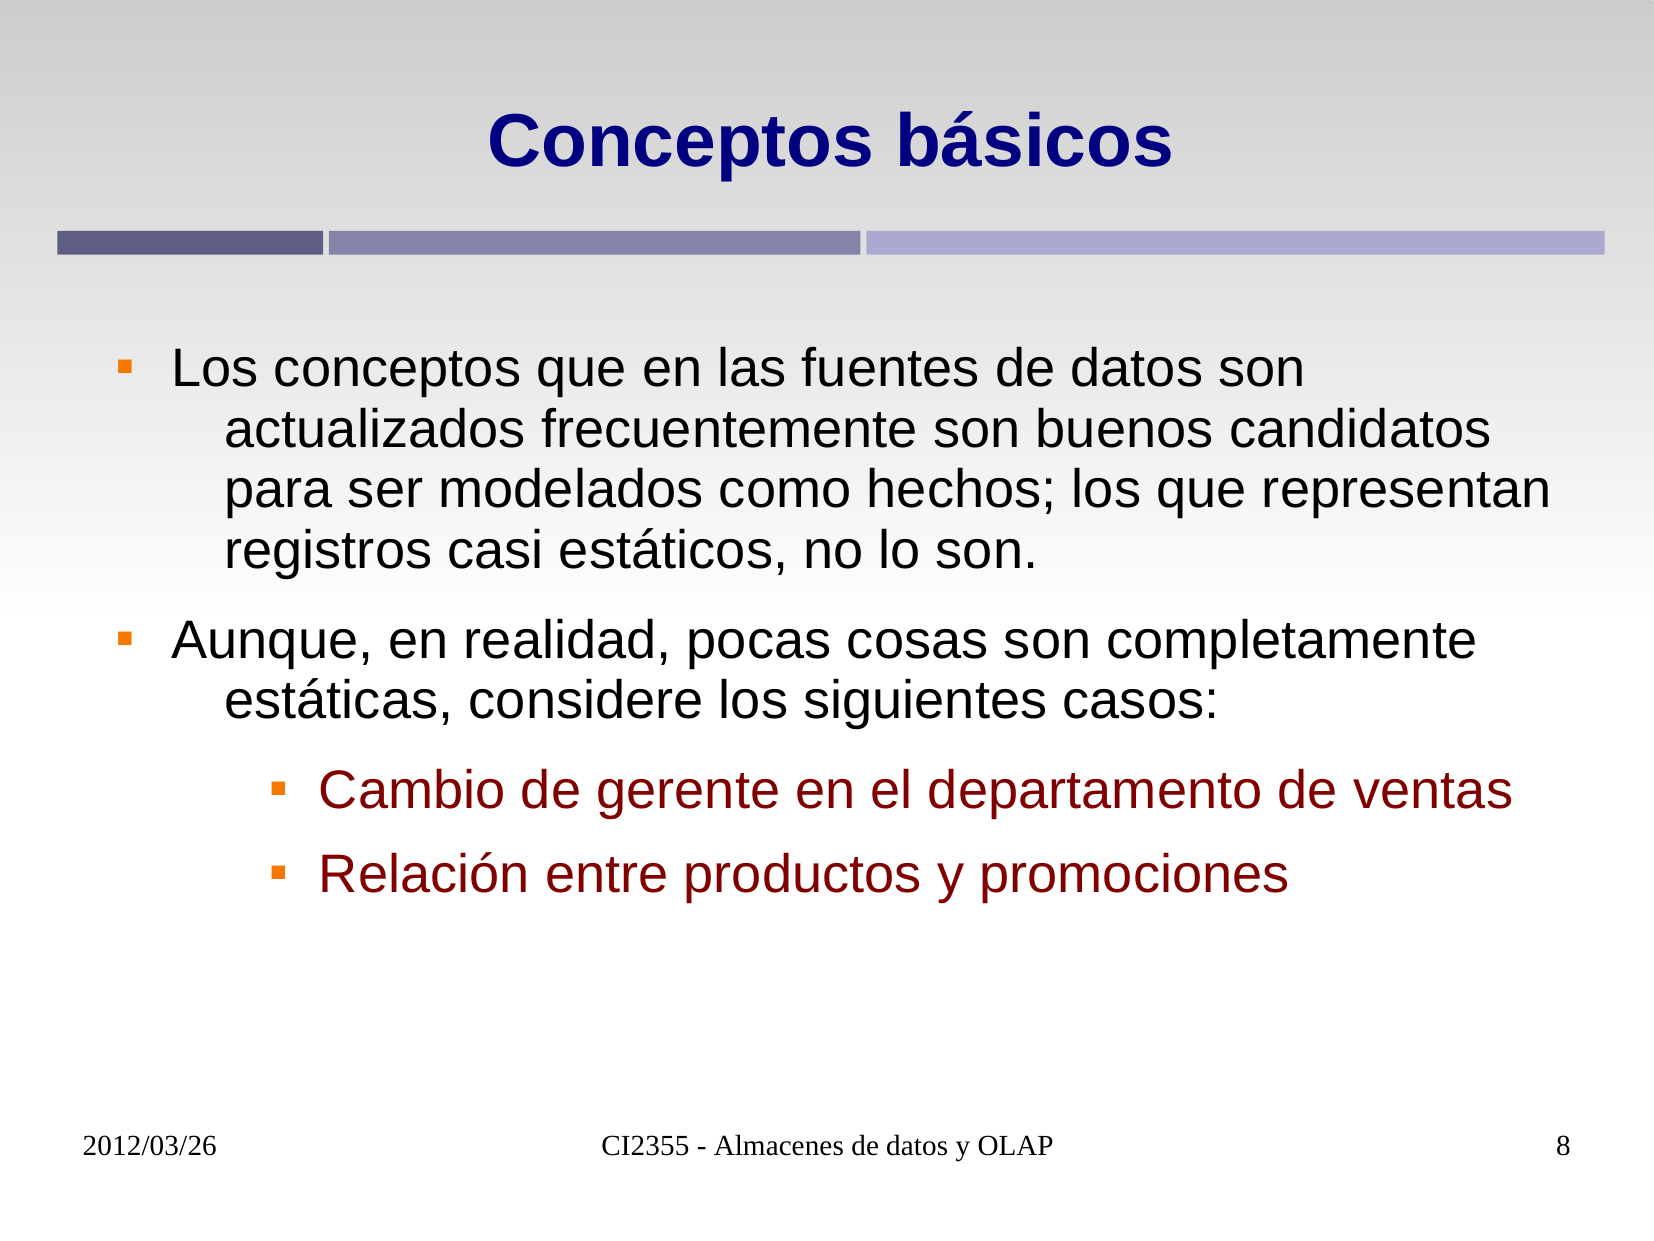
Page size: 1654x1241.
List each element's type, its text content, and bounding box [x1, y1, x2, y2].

list Los conceptos que en las fuentes de datos son actualizados frecuentemente son buenos candidatos para ser modelados como hechos; los que representan registros casi estáticos, no lo son. Aunque, en realidad, pocas cosas son completamente estáticas, considere los siguientes casos: Cambio de gerente en el departamento de ventas Relación entre productos y promociones [82, 337, 1571, 1109]
title Conceptos básicos [86, 55, 1576, 226]
